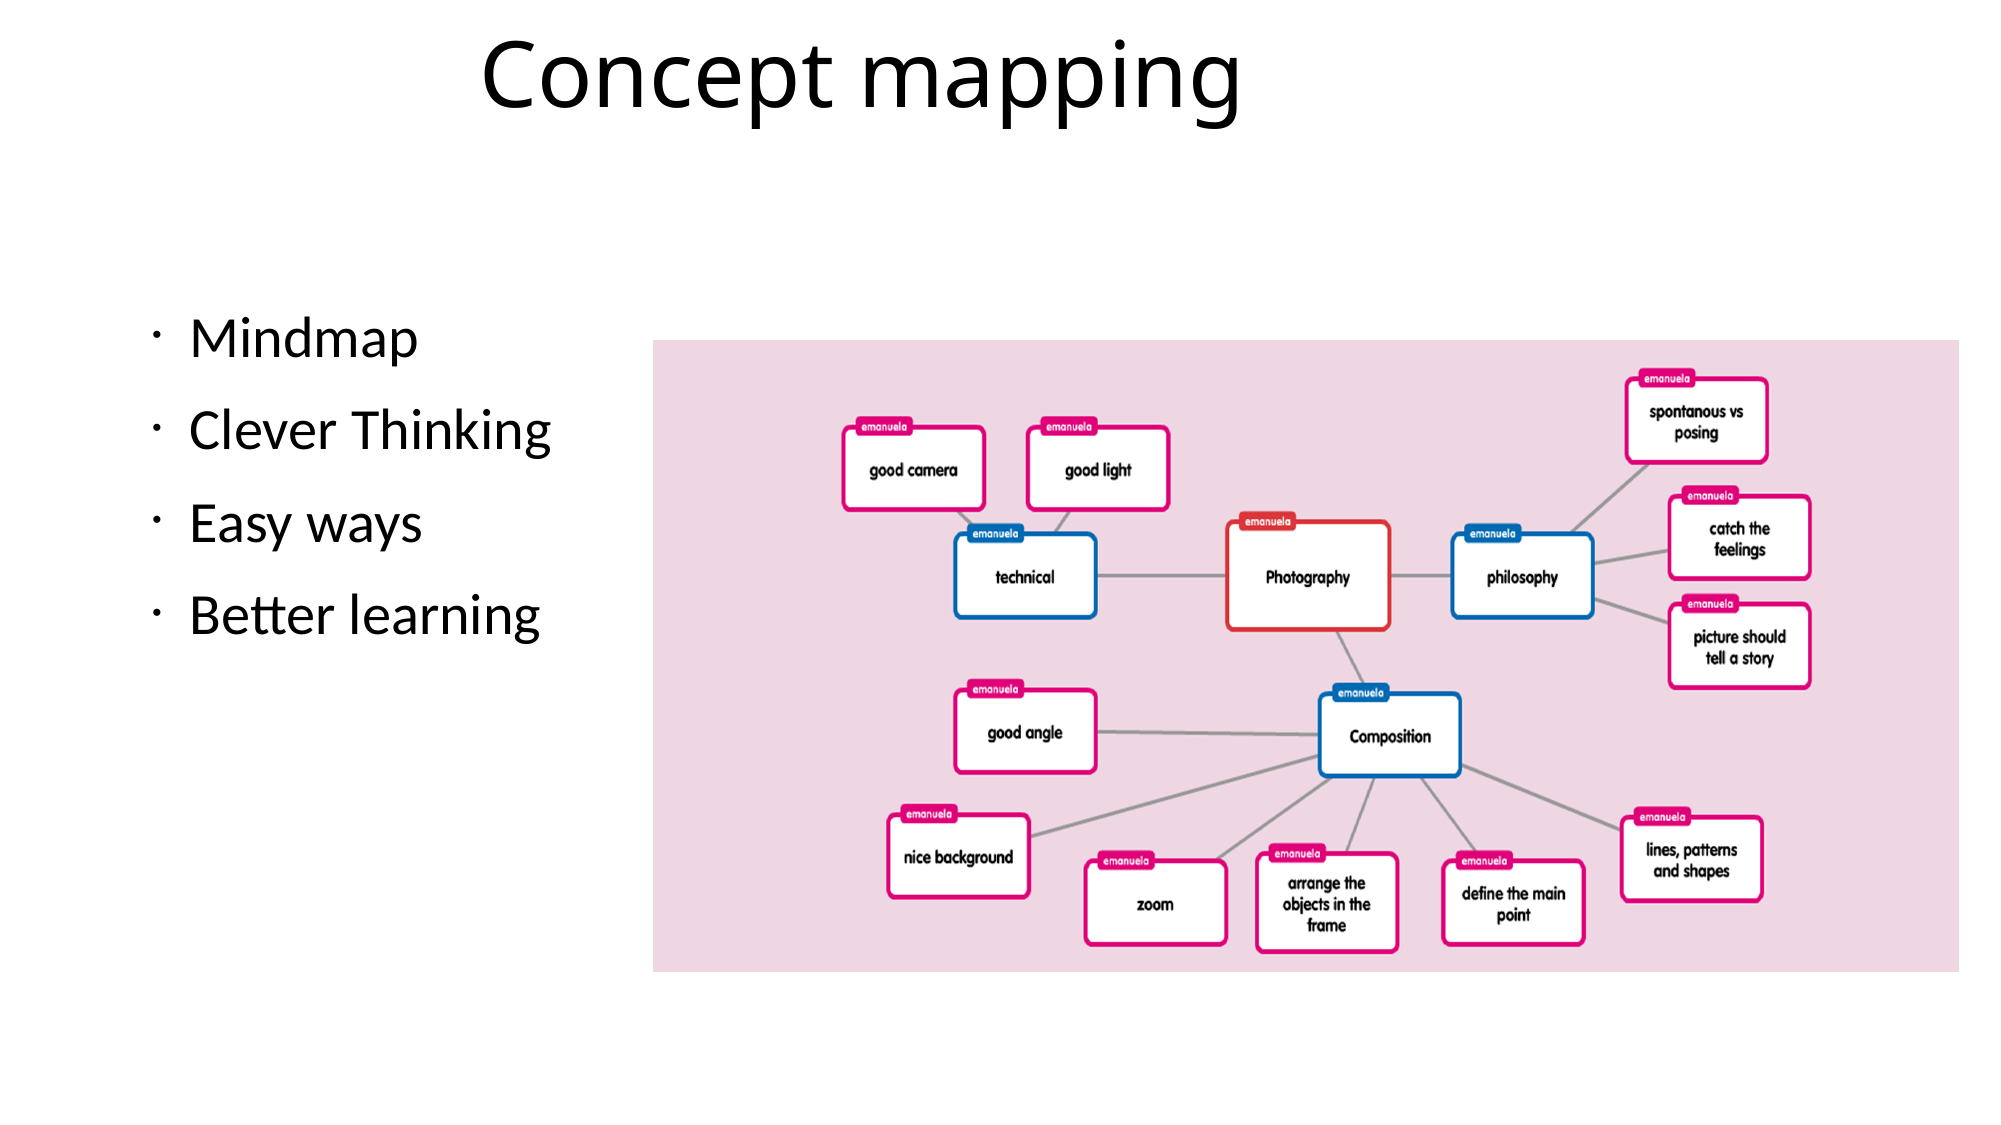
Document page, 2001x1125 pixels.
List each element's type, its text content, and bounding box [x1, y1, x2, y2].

title Concept mapping [0, 21, 1725, 151]
list Mindmap Clever Thinking Easy ways Better learning [137, 299, 1863, 1014]
picture [653, 340, 1959, 972]
